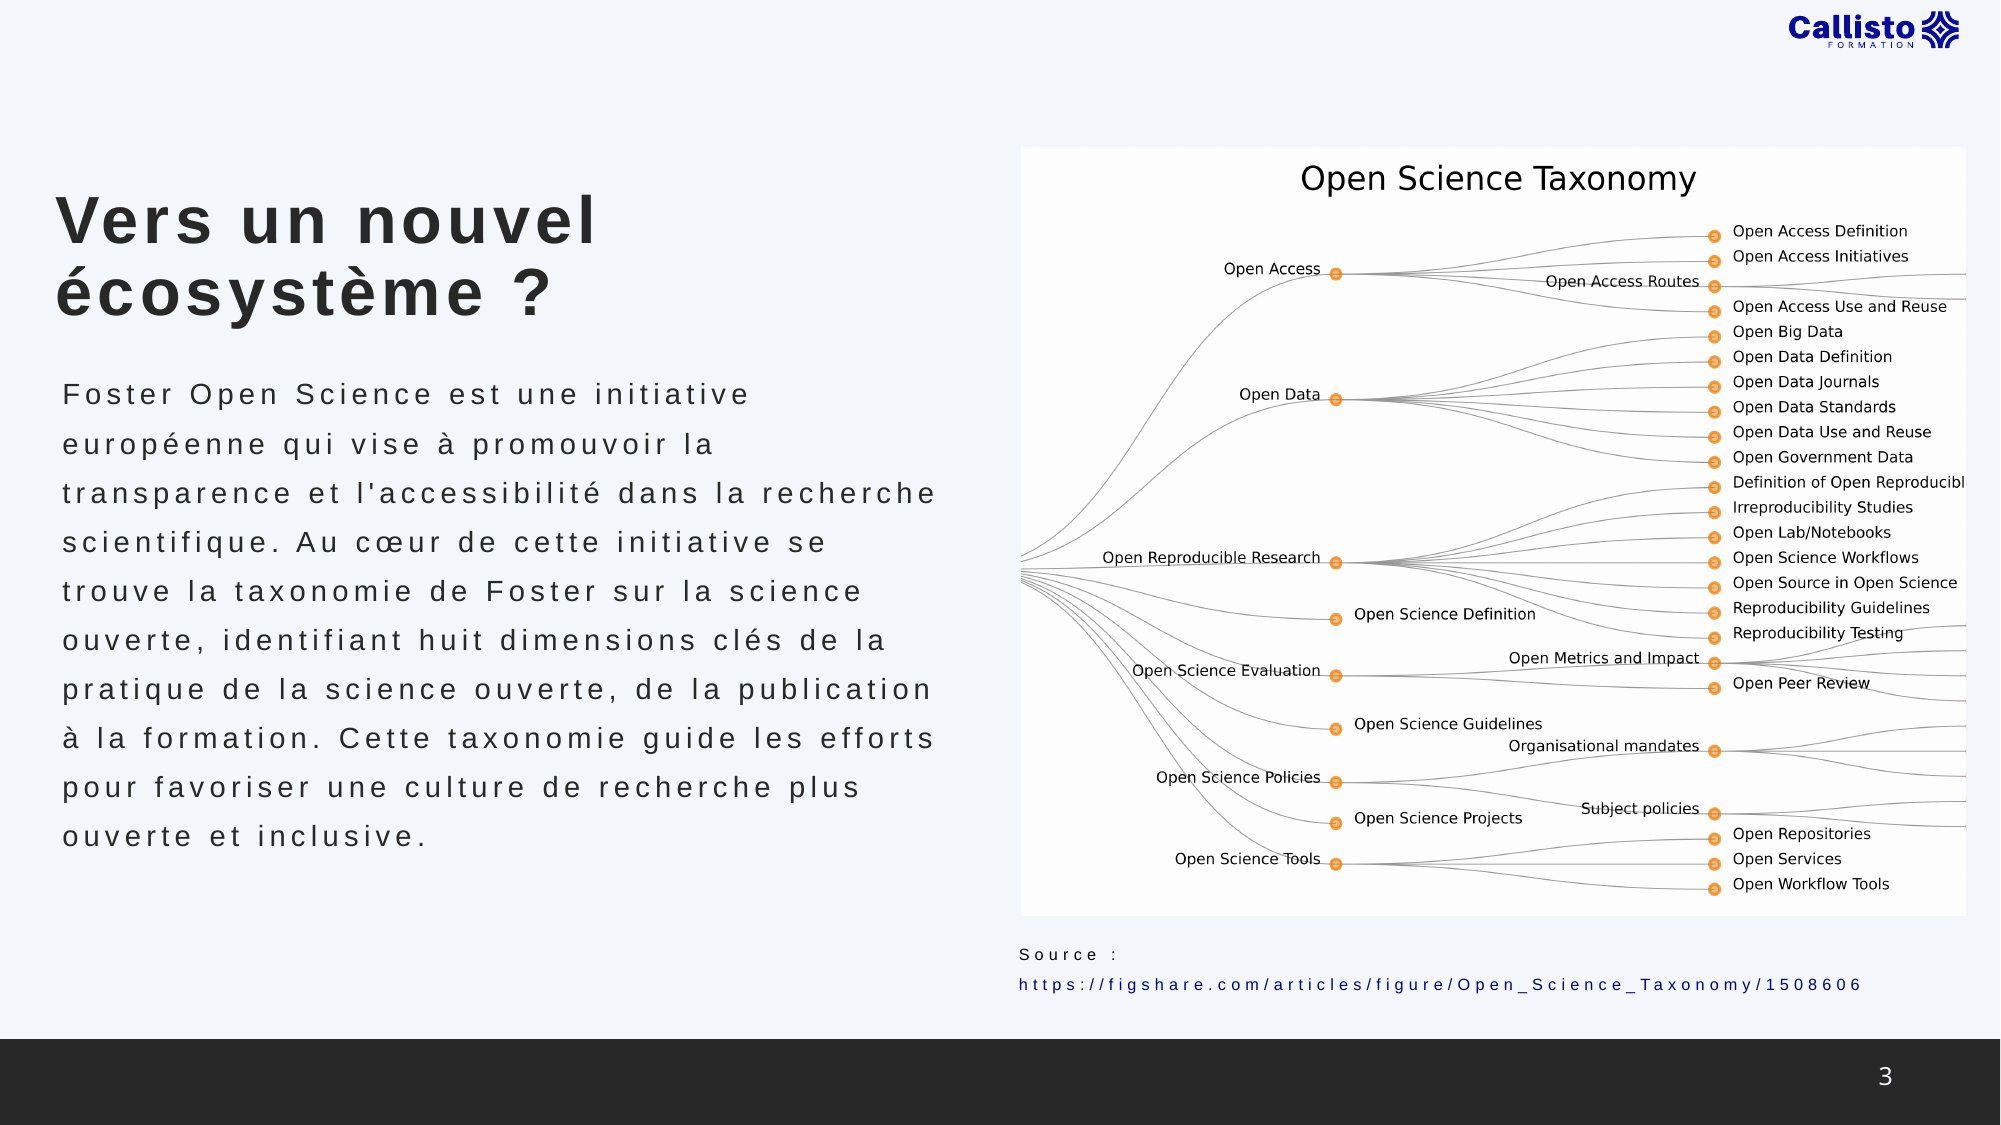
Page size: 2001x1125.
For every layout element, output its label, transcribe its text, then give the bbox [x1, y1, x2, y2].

text_box 5 [1863, 1047, 1960, 1108]
title Vers un nouvel écosystème ? [40, 75, 975, 338]
list Foster Open Science est une initiative européenne qui vise à promouvoir la transparence et l'accessibilité dans la recherche scientifique. Au cœur de cette initiative se trouve la taxonomie de Foster sur la science ouverte, identifiant huit dimensions clés de la pratique de la science ouverte, de la publication à la formation. Cette taxonomie guide les efforts pour favoriser une culture de recherche plus ouverte et inclusive. [47, 354, 963, 903]
text_box Source : https://figshare.com/articles/figure/Open_Science_Taxonomy/1508606 [1003, 927, 1979, 1001]
picture [1020, 147, 1967, 916]
